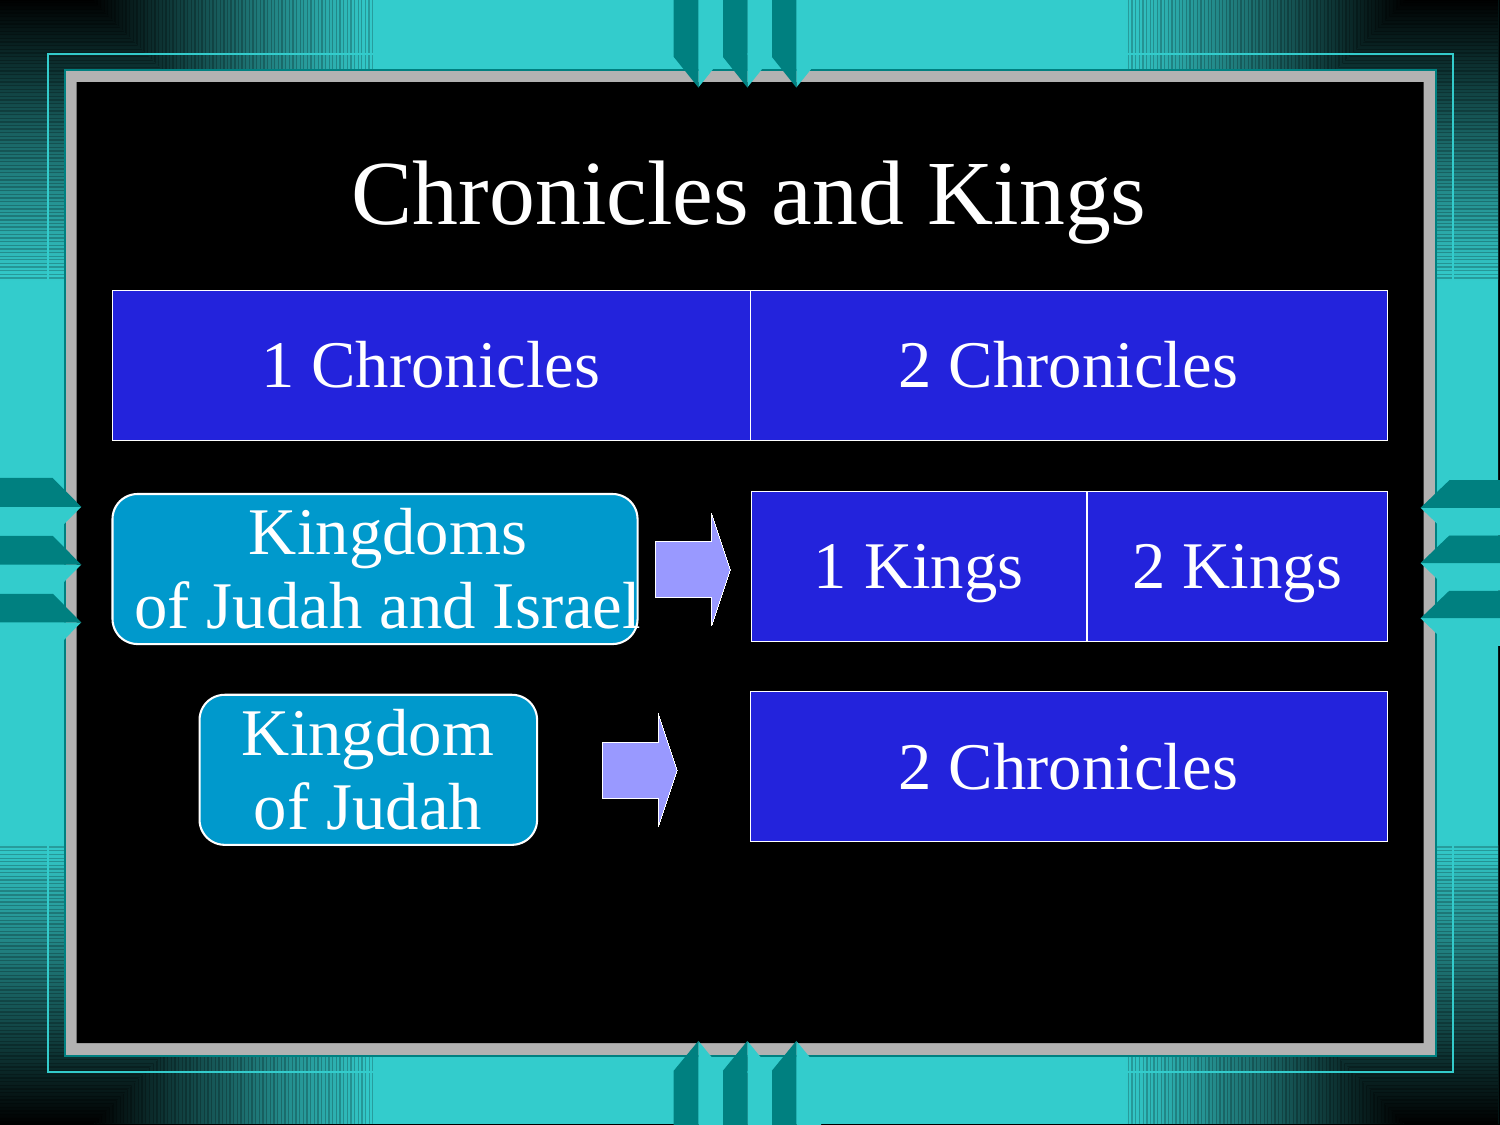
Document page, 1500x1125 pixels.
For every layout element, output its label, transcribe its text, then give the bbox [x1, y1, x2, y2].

text_box [602, 713, 678, 827]
text_box 1 Chronicles [112, 290, 750, 441]
title Chronicles and Kings [112, 99, 1388, 288]
text_box Kingdoms of Judah and Israel [112, 493, 638, 645]
text_box 1 Kings [751, 491, 1087, 642]
text_box Kingdom of Judah [199, 694, 538, 845]
text_box 2 Kings [1087, 491, 1388, 642]
text_box 2 Chronicles [750, 691, 1388, 842]
text_box 2 Chronicles [750, 290, 1388, 441]
text_box [655, 513, 731, 626]
